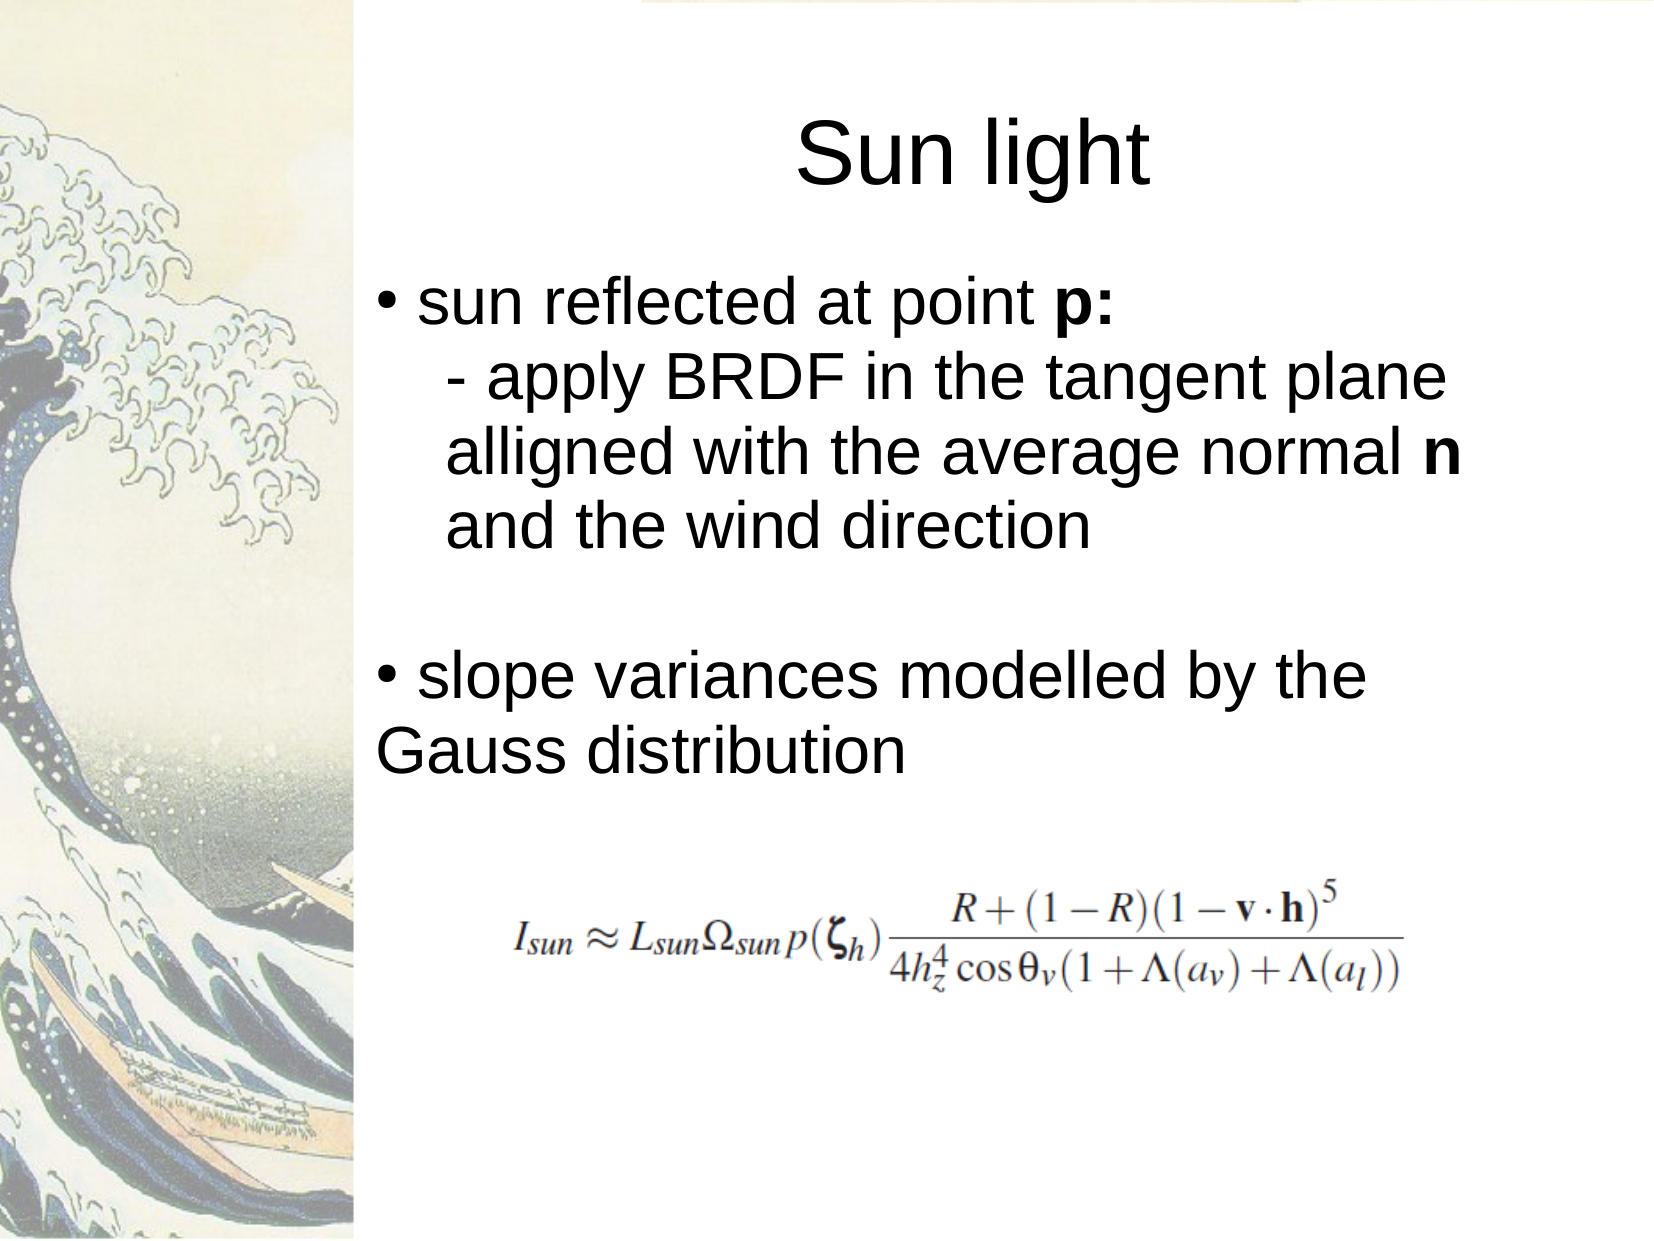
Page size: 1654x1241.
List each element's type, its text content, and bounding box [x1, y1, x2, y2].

subtitle sun reflected at point p: - apply BRDF in the tangent plane alligned with the average normal n and the wind direction slope variances modelled by the Gauss distribution [375, 264, 1571, 788]
picture [0, 0, 1654, 1241]
title Sun light [375, 49, 1571, 257]
